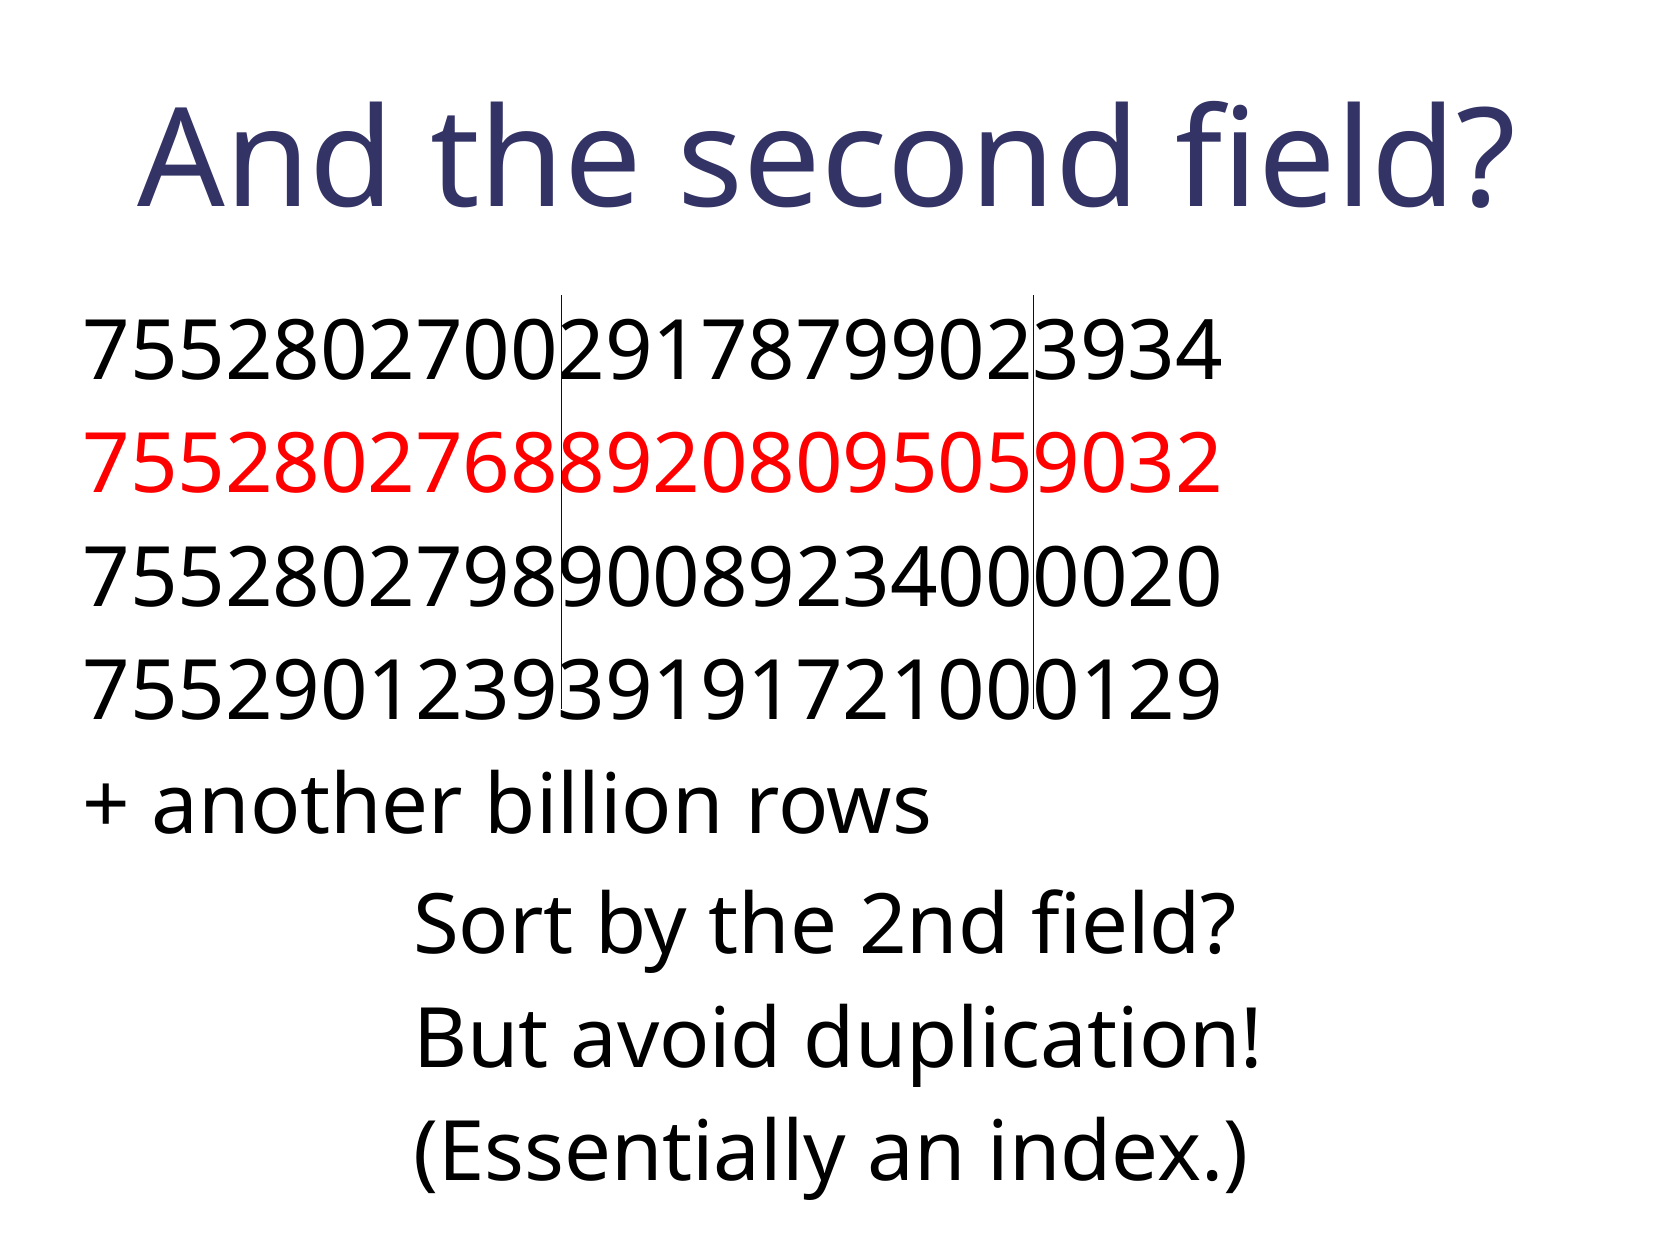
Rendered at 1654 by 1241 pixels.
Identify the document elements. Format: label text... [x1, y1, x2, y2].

text_box Sort by the 2nd field? But avoid duplication! (Essentially an index.) [413, 864, 1565, 1241]
subtitle 755280270029178799023934 755280276889208095059032 755280279890089234000020 755290123939191721000129 + another billion rows [82, 290, 1571, 798]
title And the second field? [82, 56, 1571, 250]
